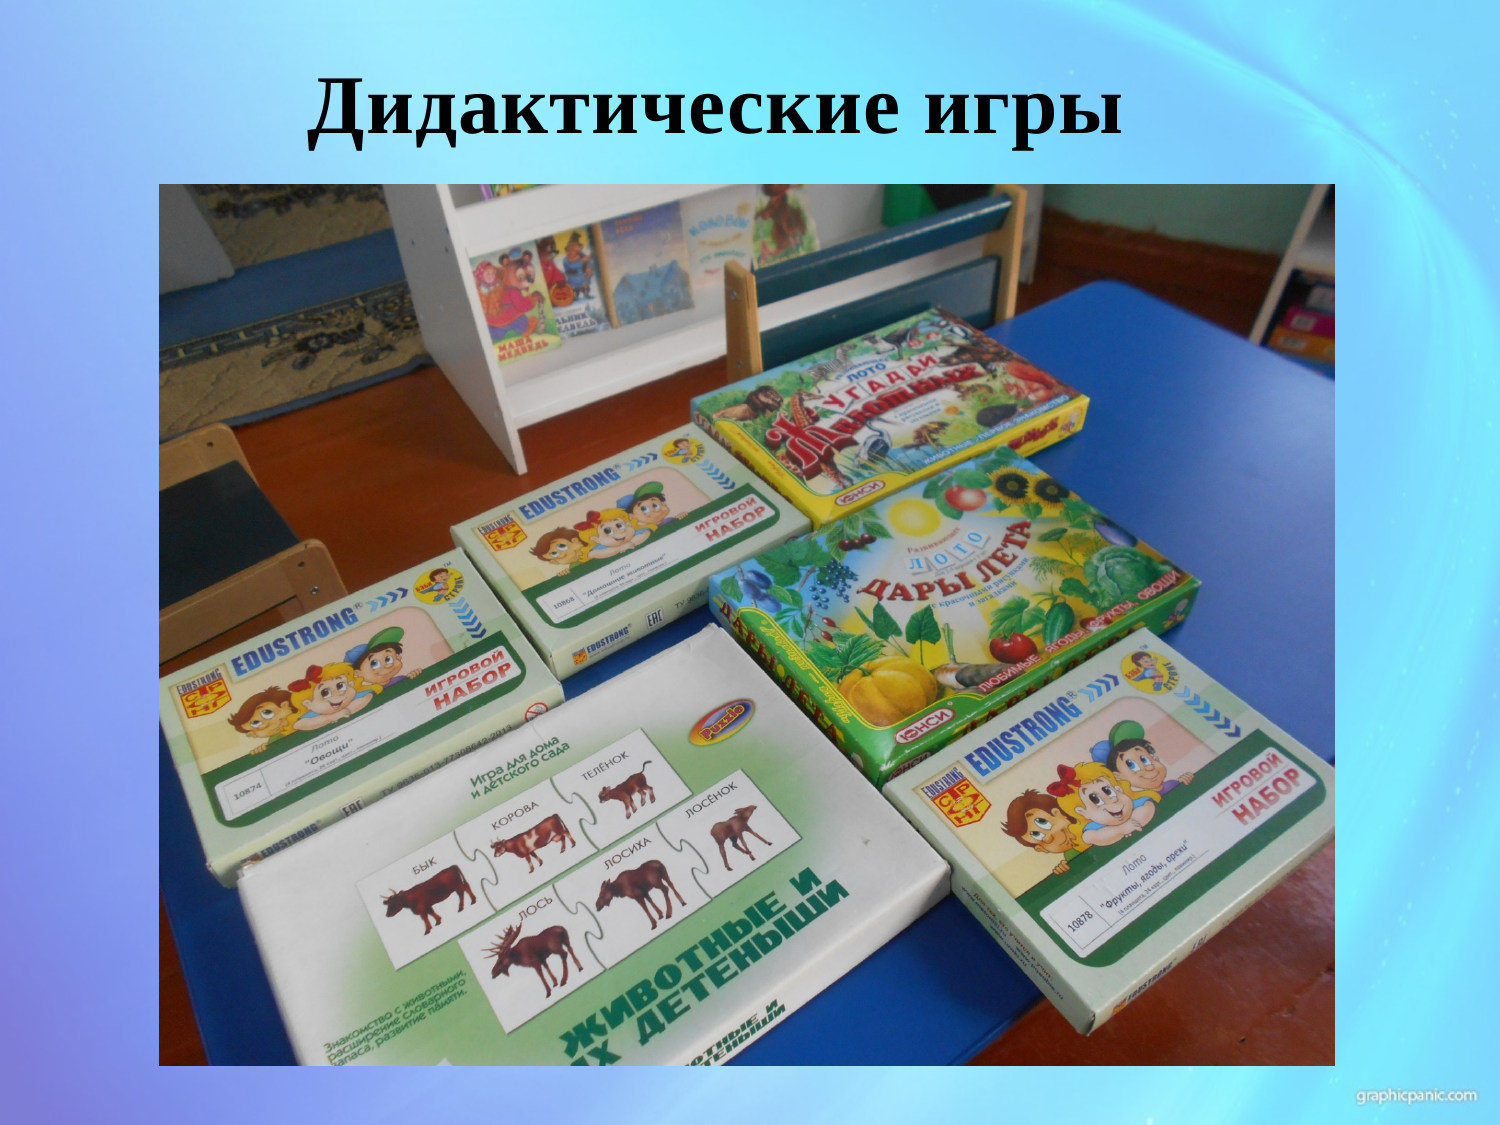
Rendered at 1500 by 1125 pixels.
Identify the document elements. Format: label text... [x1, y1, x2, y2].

picture [159, 184, 1335, 1066]
text_box Дидактические игры [292, 42, 1149, 159]
